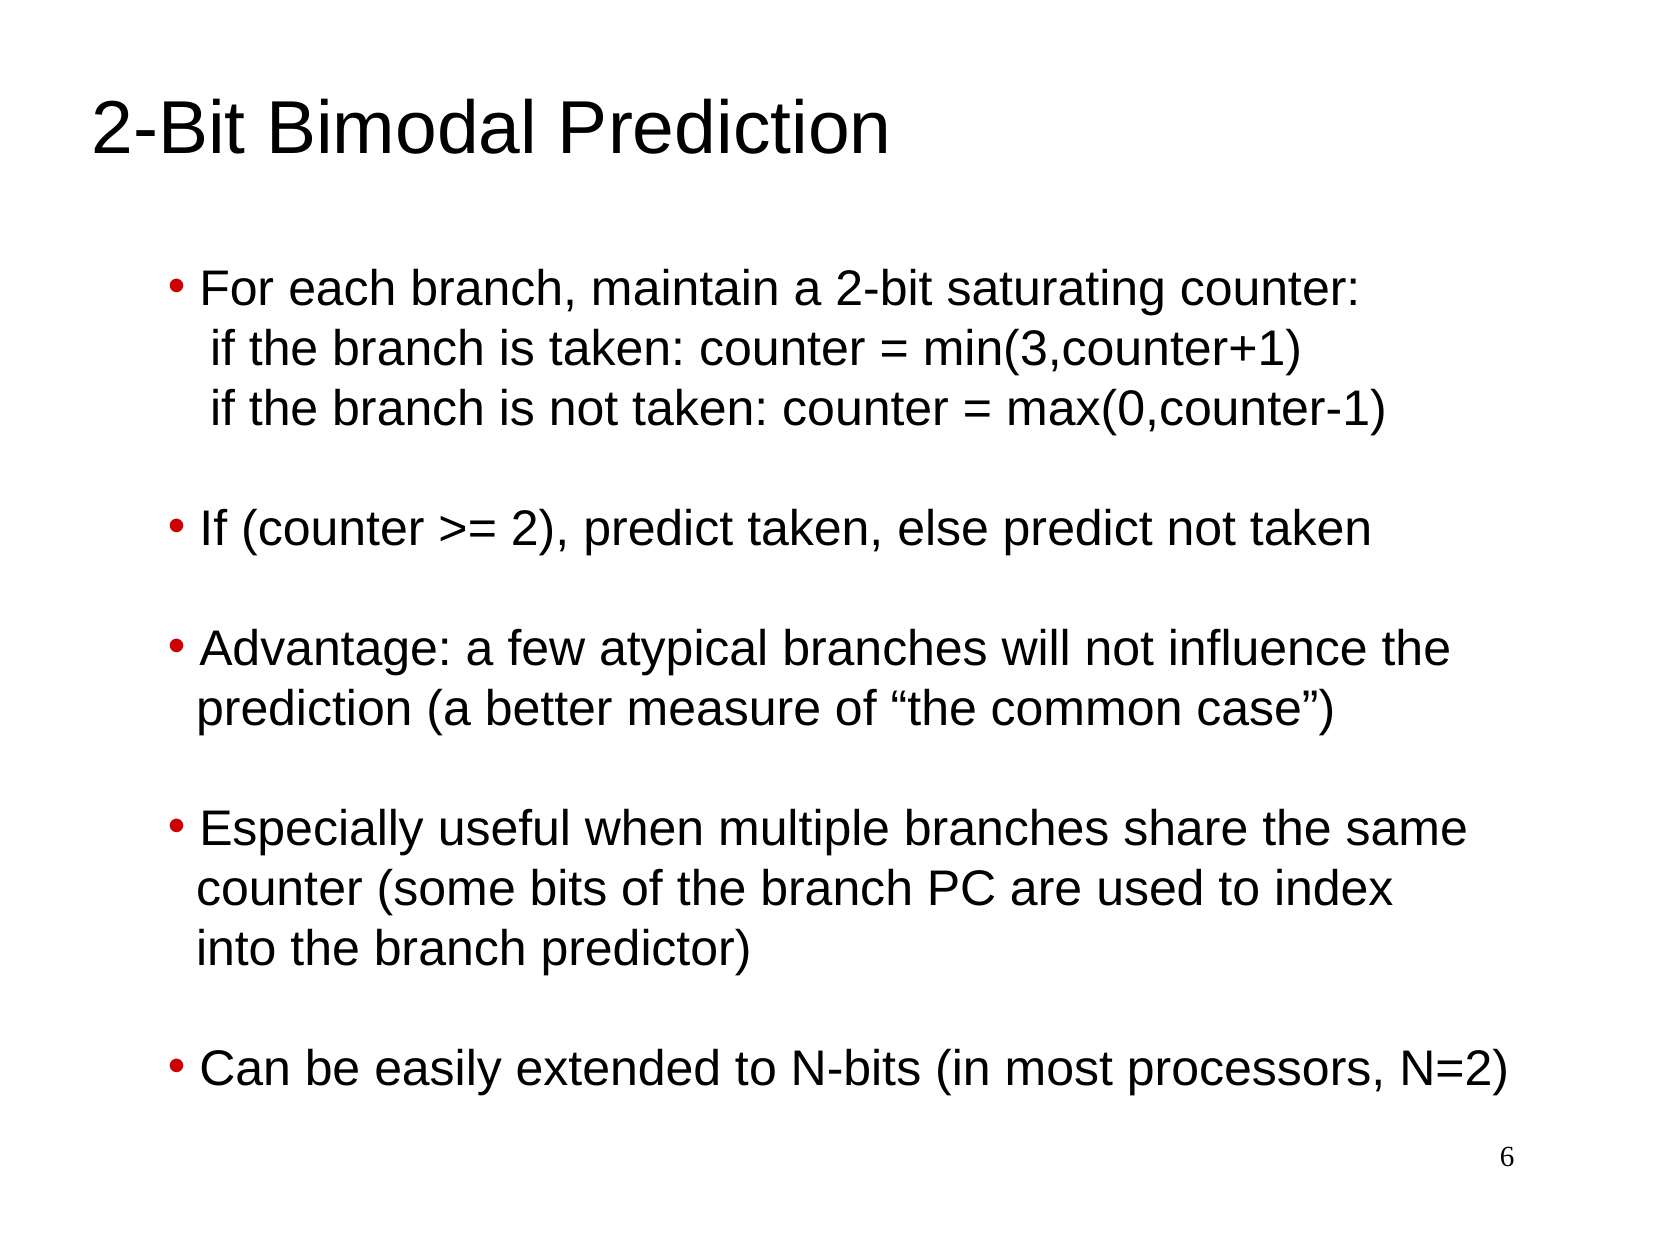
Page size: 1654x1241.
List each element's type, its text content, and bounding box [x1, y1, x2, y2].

text_box For each branch, maintain a 2-bit saturating counter: if the branch is taken: counter = min(3,counter+1) if the branch is not taken: counter = max(0,counter-1) If (counter >= 2), predict taken, else predict not taken Advantage: a few atypical branches will not influence the prediction (a better measure of “the common case”) Especially useful when multiple branches share the same counter (some bits of the branch PC are used to index into the branch predictor) Can be easily extended to N-bits (in most processors, N=2) [153, 247, 1525, 1104]
text_box 2-Bit Bimodal Prediction [76, 71, 908, 177]
text_box <number> [1184, 1129, 1530, 1213]
